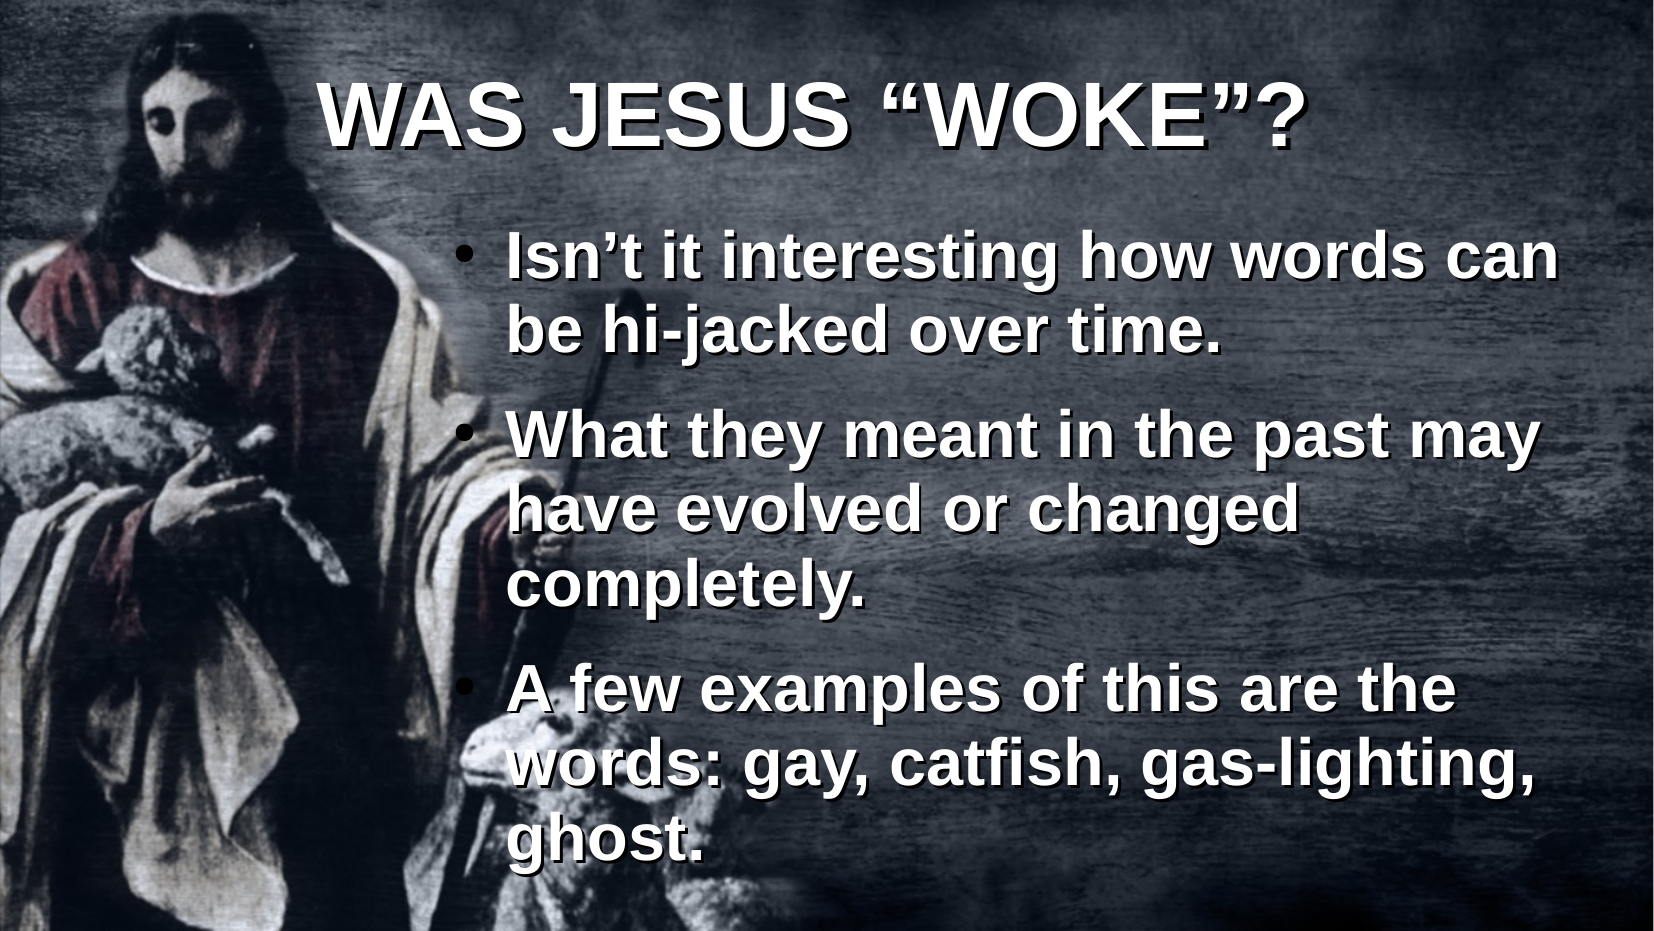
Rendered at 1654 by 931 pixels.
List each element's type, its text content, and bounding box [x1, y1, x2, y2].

list Isn’t it interesting how words can be hi-jacked over time. What they meant in the past may have evolved or changed completely. A few examples of this are the words: gay, catfish, gas-lighting, ghost. [435, 217, 1636, 931]
picture [0, 0, 1654, 931]
title WAS JESUS “WOKE”? [82, 37, 1571, 193]
